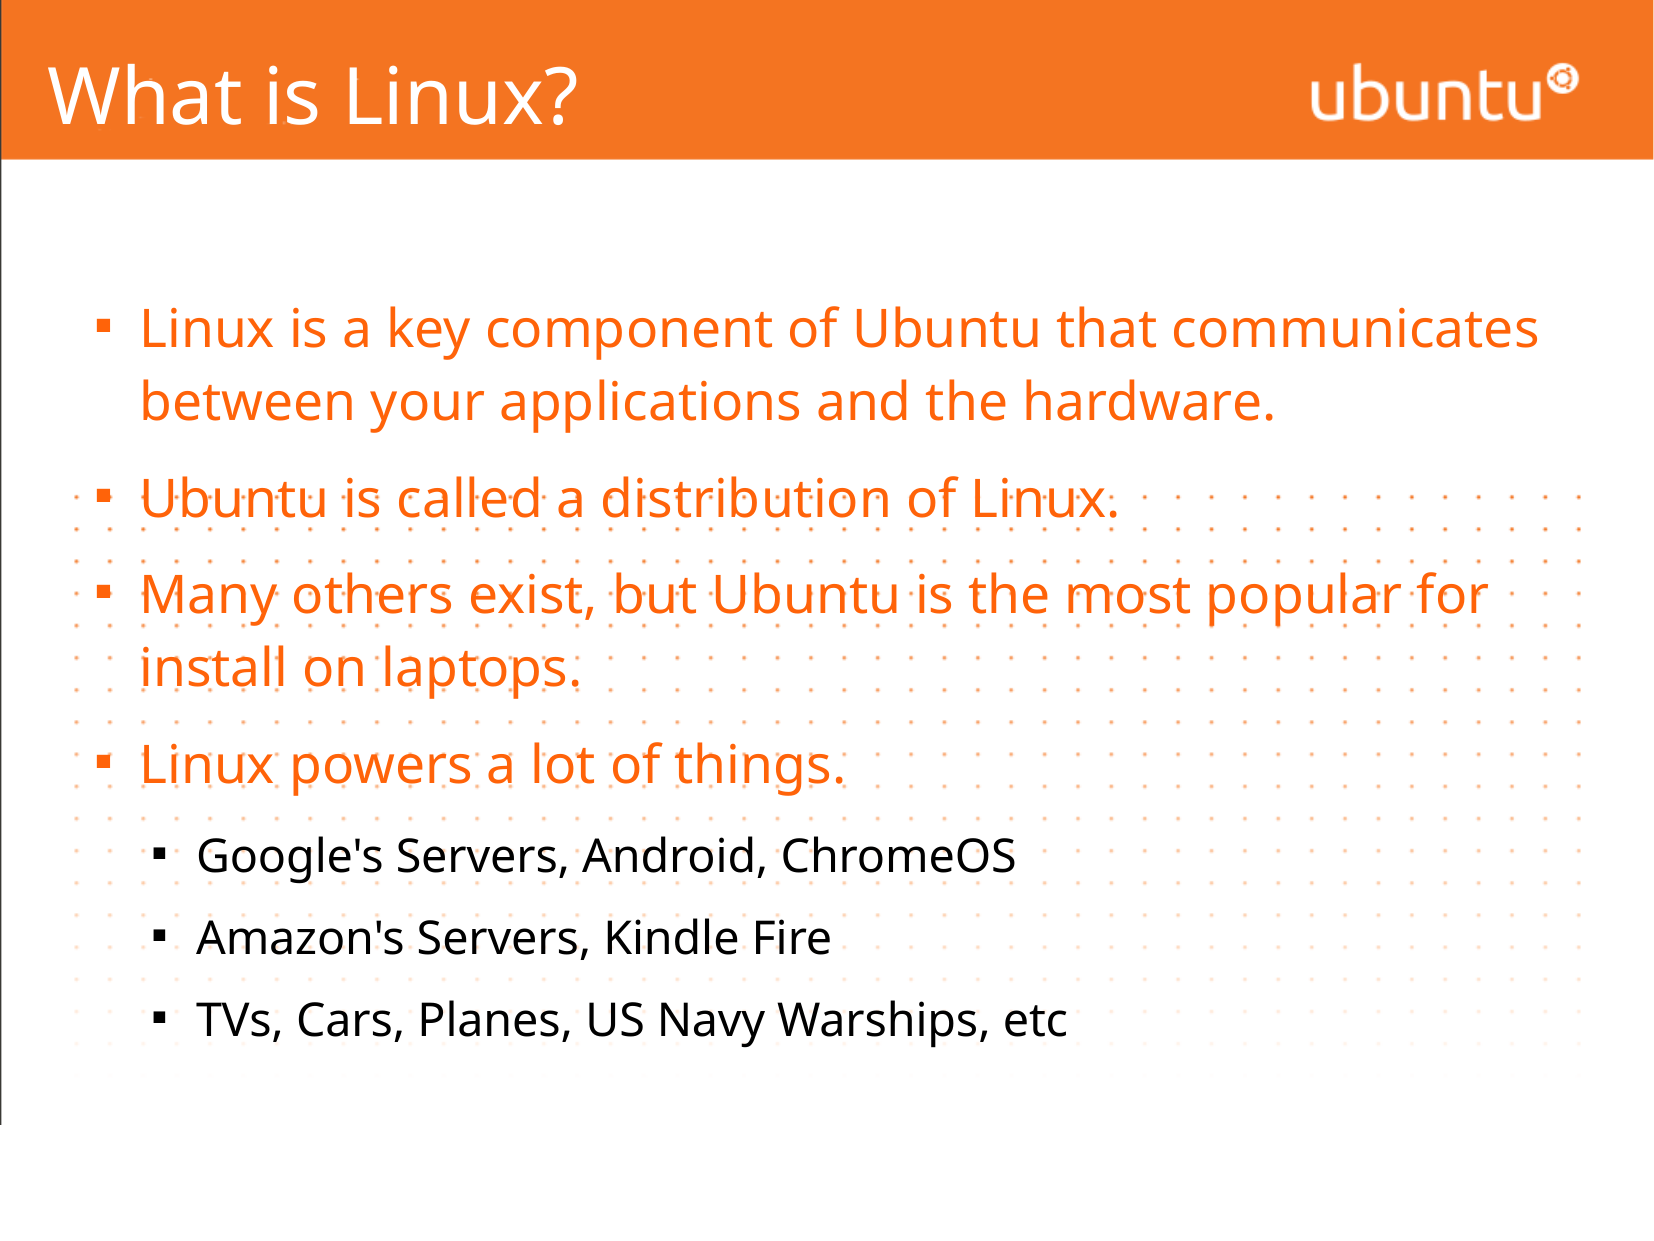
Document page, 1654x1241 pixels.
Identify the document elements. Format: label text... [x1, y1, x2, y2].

picture [0, 0, 1654, 1125]
list Linux is a key component of Ubuntu that communicates between your applications and the hardware. Ubuntu is called a distribution of Linux. Many others exist, but Ubuntu is the most popular for install on laptops. Linux powers a lot of things. Google's Servers, Android, ChromeOS Amazon's Servers, Kindle Fire TVs, Cars, Planes, US Navy Warships, etc [82, 290, 1571, 1109]
title What is Linux? [47, 29, 1276, 158]
